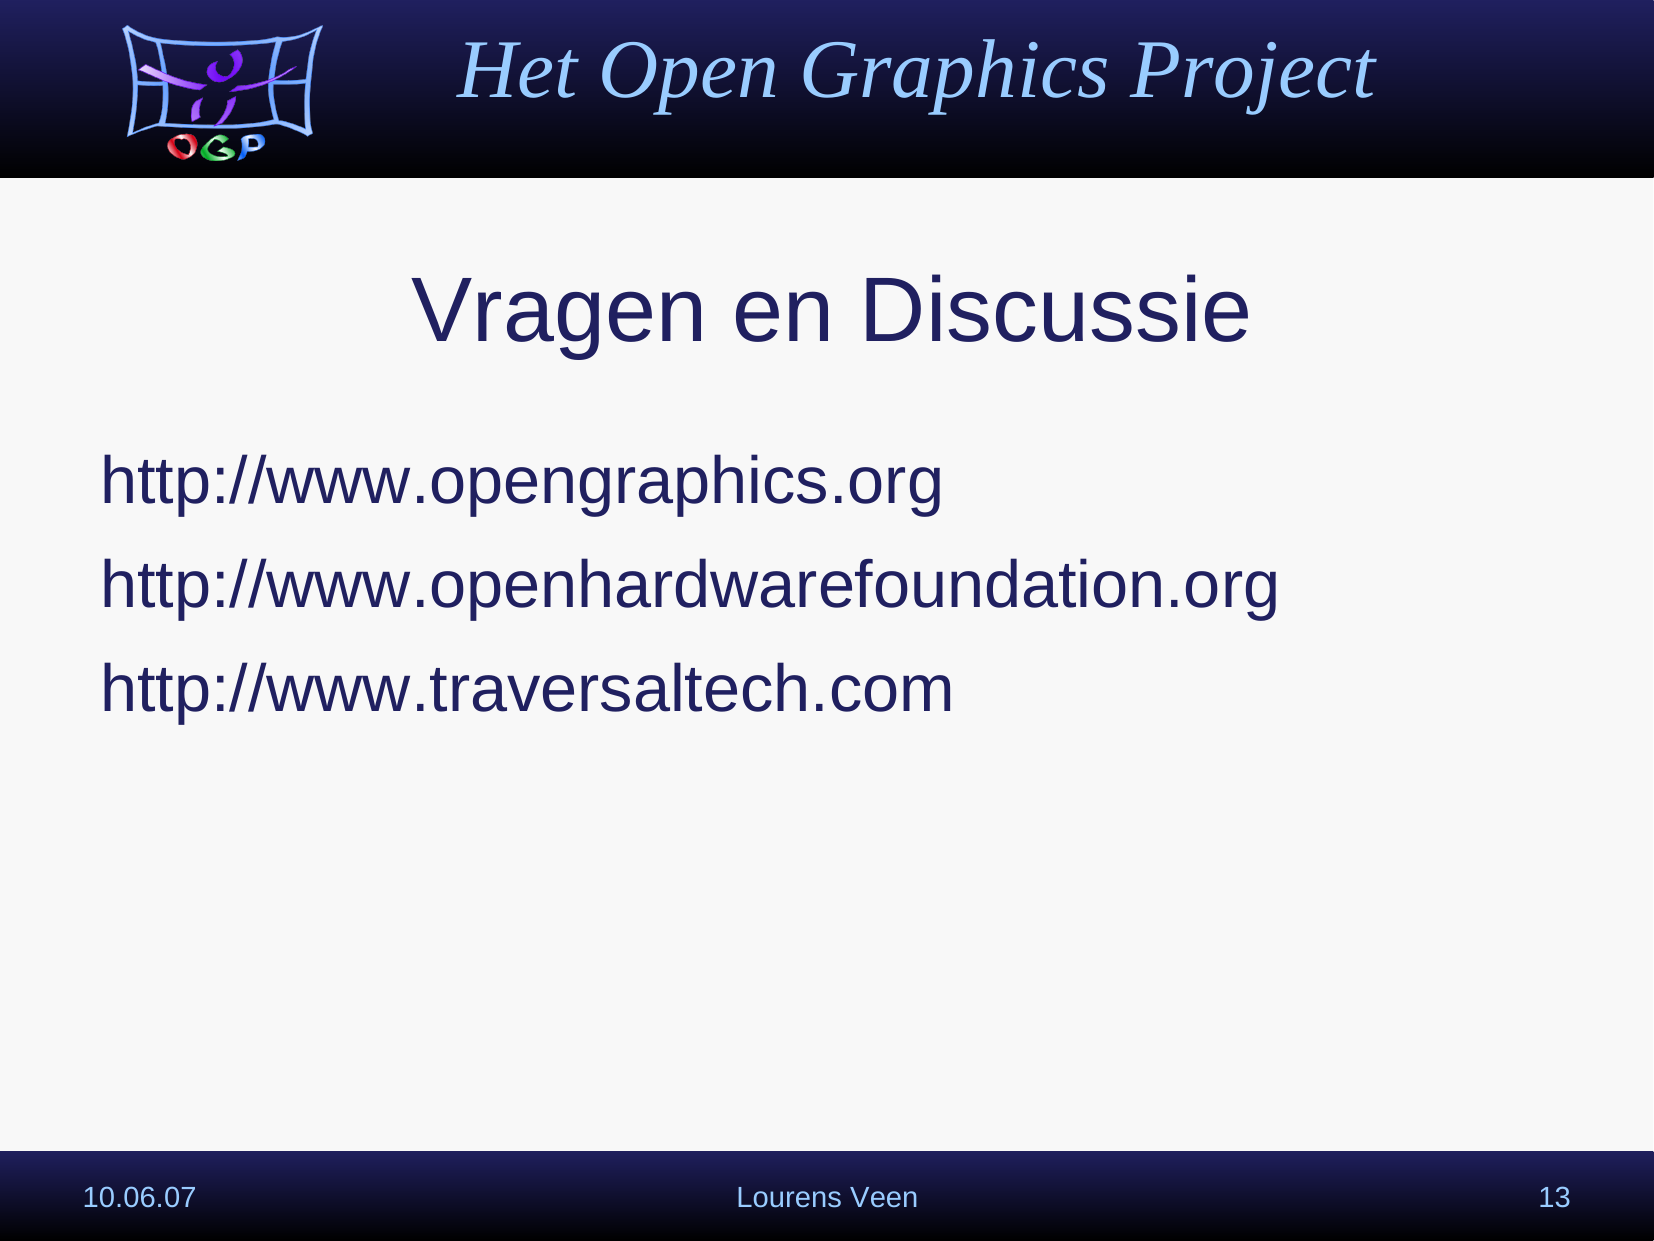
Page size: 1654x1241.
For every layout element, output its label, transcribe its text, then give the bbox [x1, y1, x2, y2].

picture [122, 25, 323, 161]
list http://www.opengraphics.org http://www.openhardwarefoundation.org http://www.traversaltech.com [82, 442, 1571, 1109]
title Vragen en Discussie [88, 236, 1577, 385]
